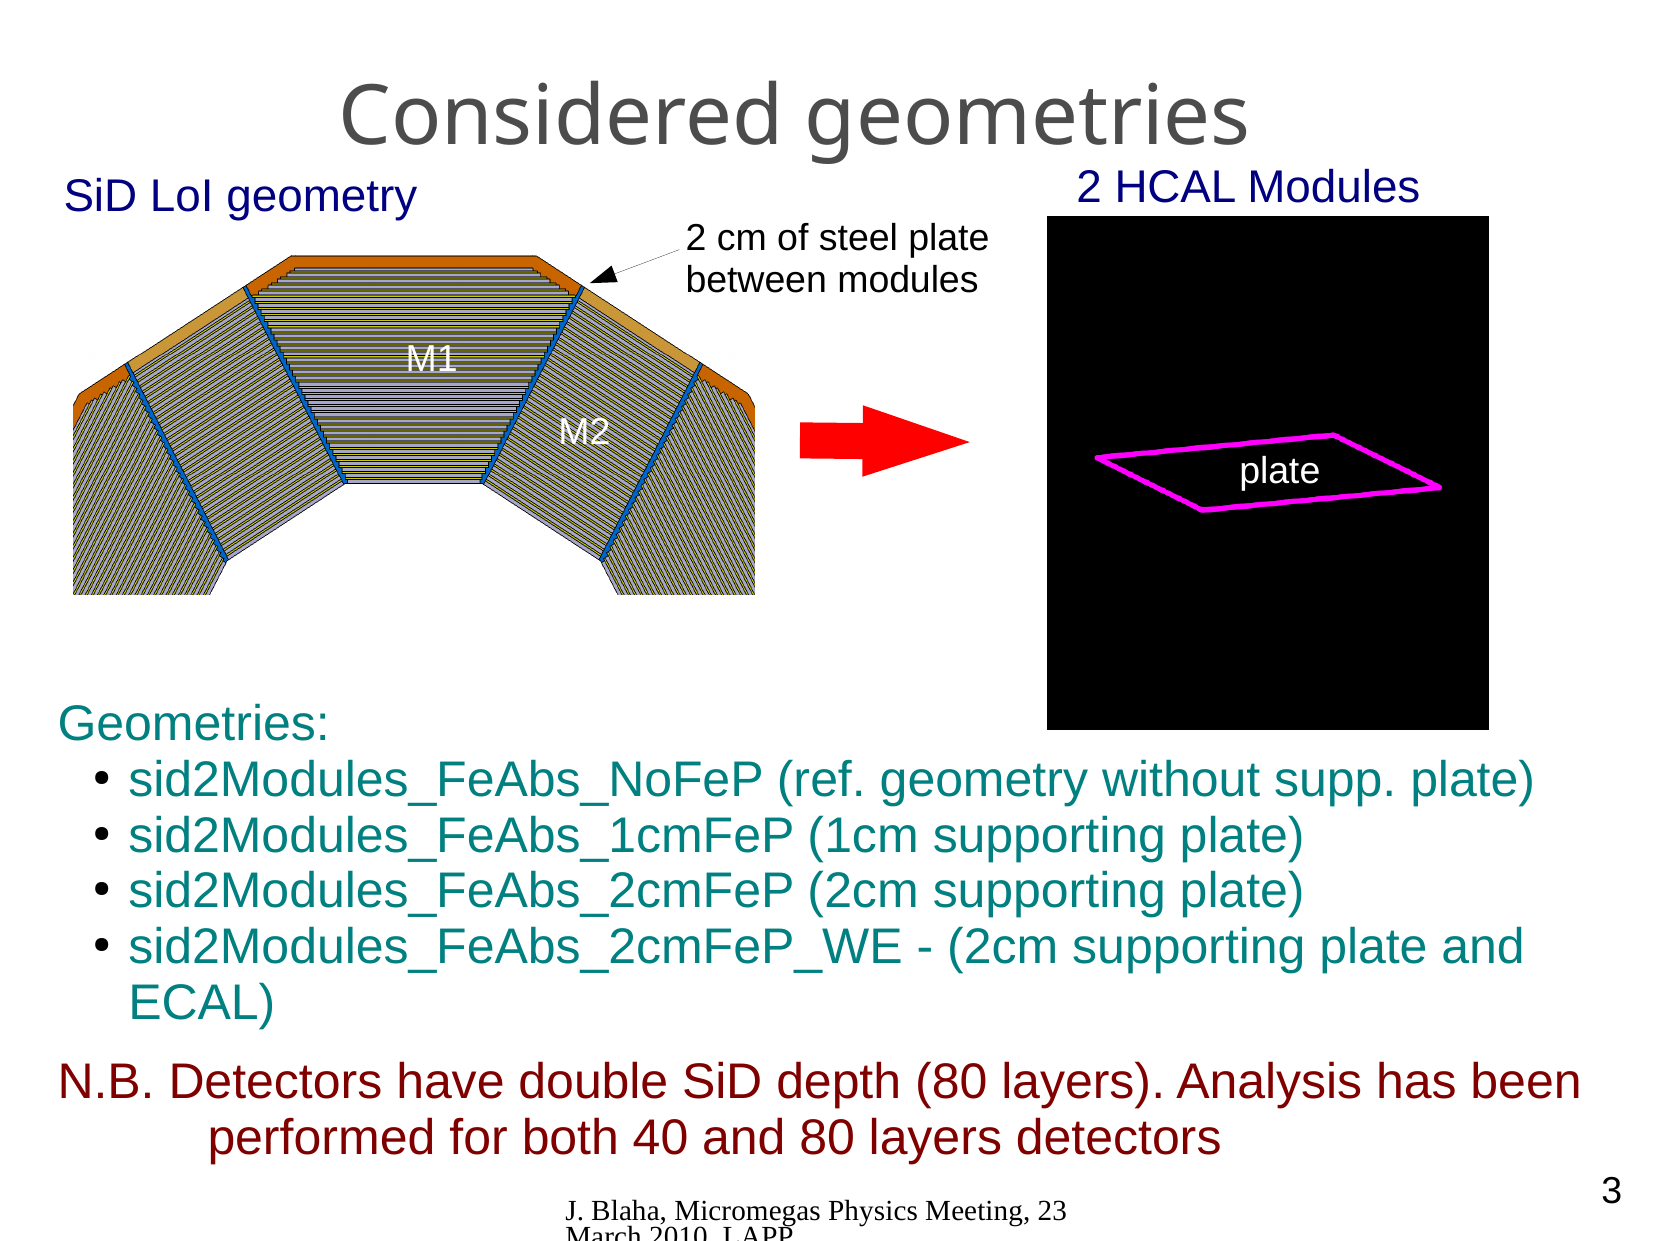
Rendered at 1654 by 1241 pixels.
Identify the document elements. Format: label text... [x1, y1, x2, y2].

text_box M1 [390, 329, 473, 387]
text_box 2 cm of steel plate between modules [670, 208, 1006, 308]
picture [73, 234, 755, 595]
text_box 3 [1586, 1161, 1637, 1219]
text_box 2 HCAL Modules [1061, 153, 1498, 220]
title Considered geometries [0, 18, 1634, 208]
text_box [57, 167, 1609, 688]
text_box Geometries: sid2Modules_FeAbs_NoFeP (ref. geometry without supp. plate) sid2Modules_FeAbs_1cmFeP (1cm supporting plate) sid2Modules_FeAbs_2cmFeP (2cm supporting plate) sid2Modules_FeAbs_2cmFeP_WE - (2cm supporting plate and ECAL) N.B. Detectors have double SiD depth (80 layers). Analysis has been performed for both 40 and 80 layers detectors [42, 688, 1629, 1173]
text_box plate [1224, 441, 1336, 499]
text_box SiD LoI geometry [48, 162, 471, 229]
text_box M2 [543, 402, 626, 460]
